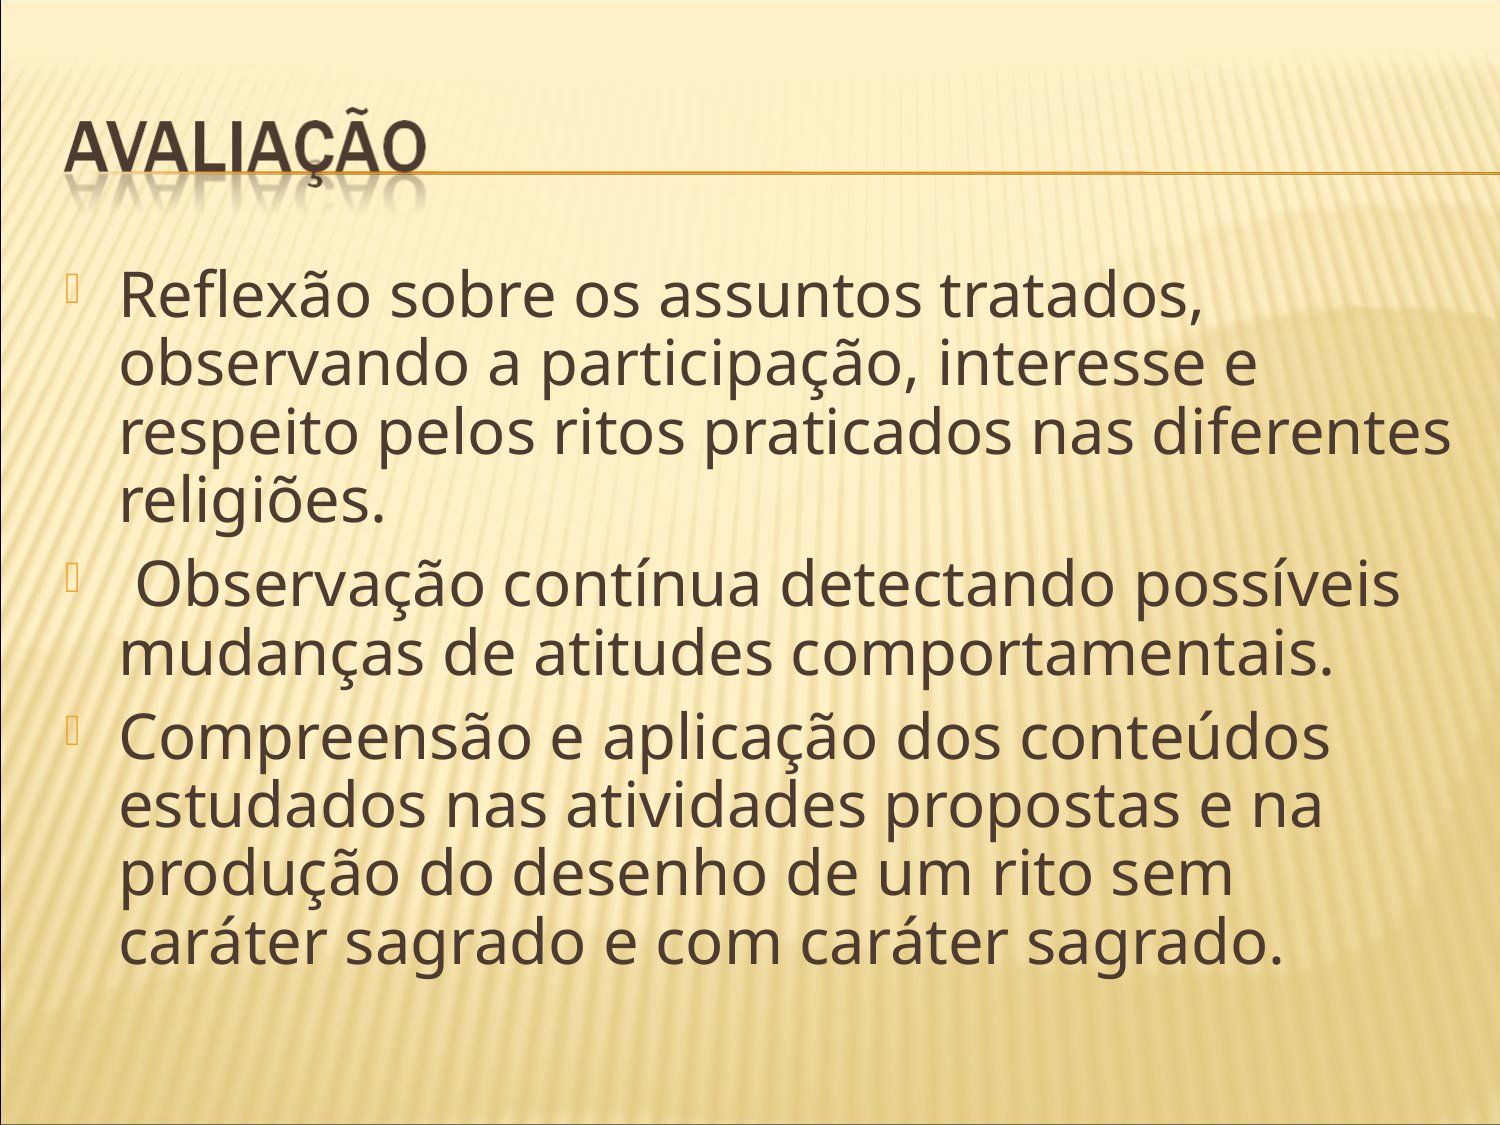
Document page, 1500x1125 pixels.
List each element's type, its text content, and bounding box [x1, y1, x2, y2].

picture [0, 0, 1500, 1125]
text_box [16, 73, 1477, 264]
list Reflexão sobre os assuntos tratados, observando a participação, interesse e respeito pelos ritos praticados nas diferentes religiões. Observação contínua detectando possíveis mudanças de atitudes comportamentais. Compreensão e aplicação dos conteúdos estudados nas atividades propostas e na produção do desenho de um rito sem caráter sagrado e com caráter sagrado. [50, 254, 1476, 998]
